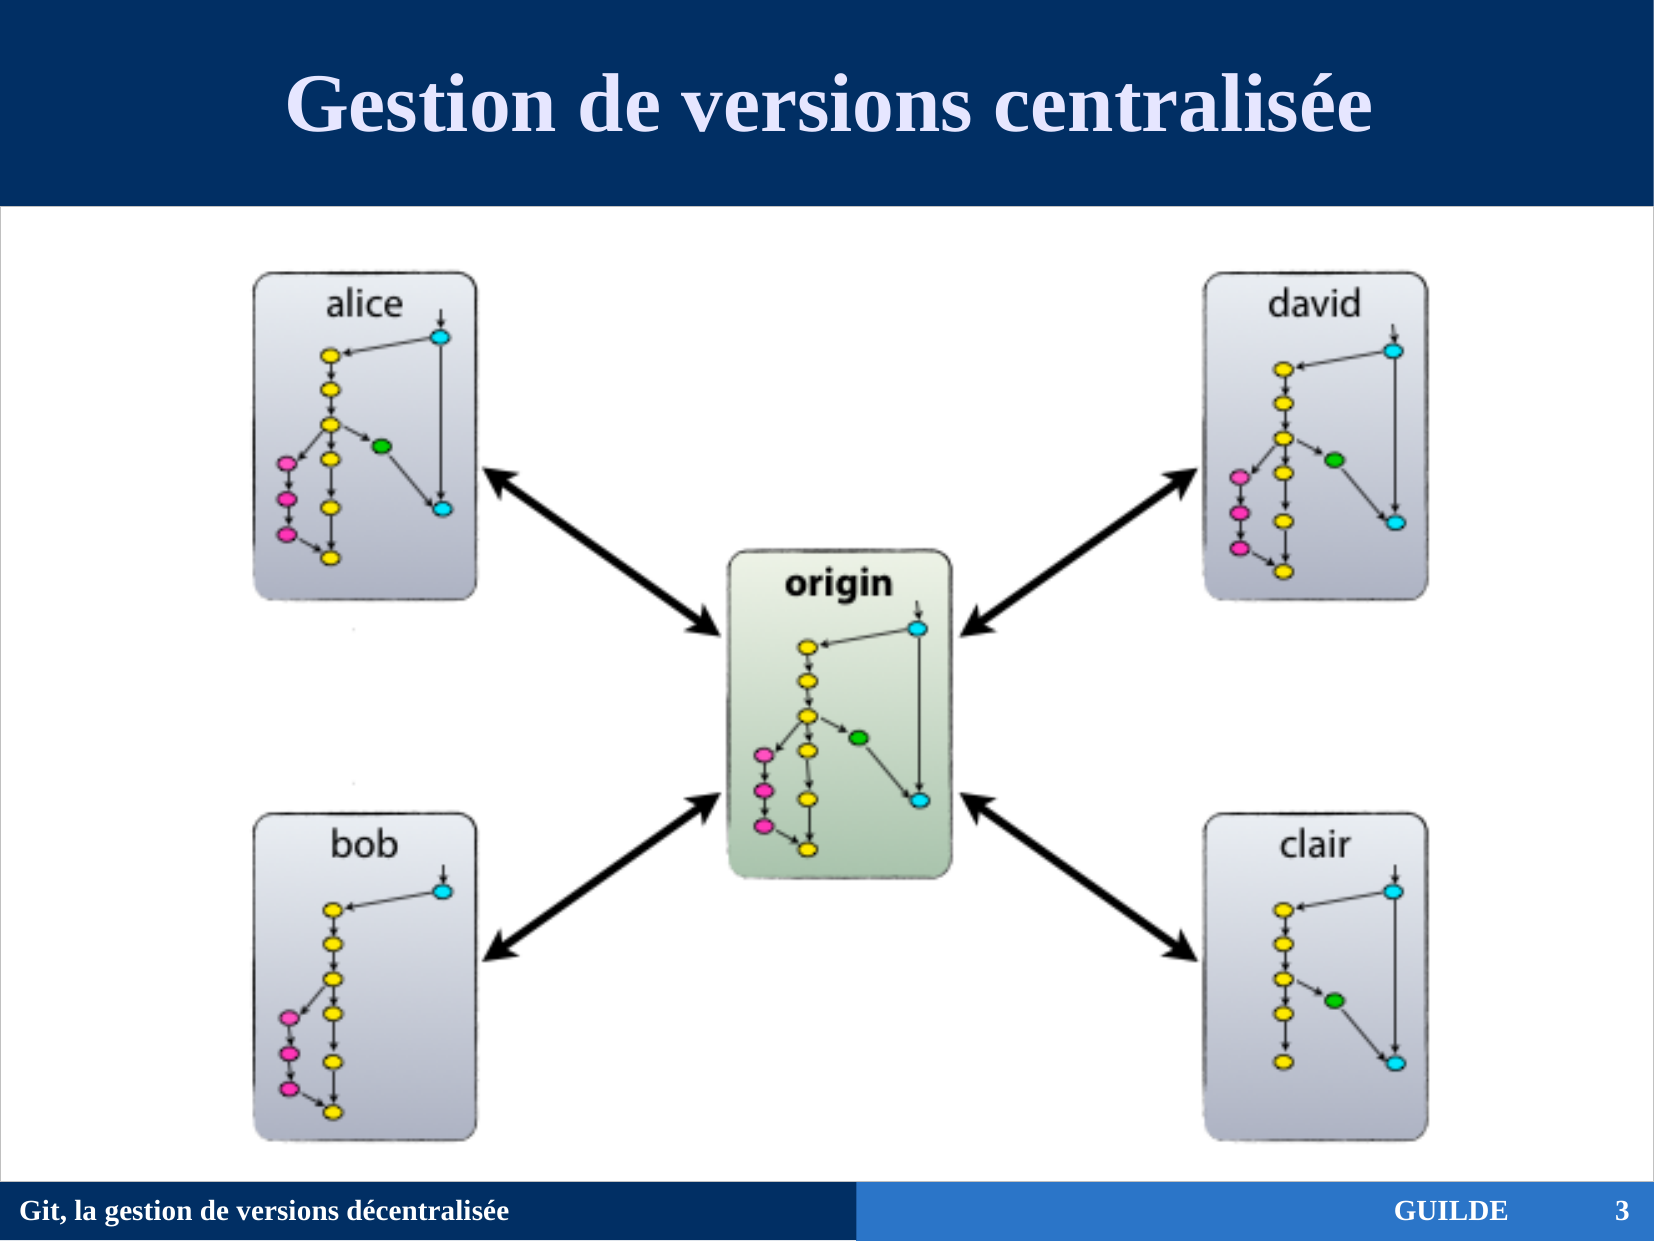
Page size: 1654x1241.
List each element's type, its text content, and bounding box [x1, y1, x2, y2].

title Gestion de versions centralisée [123, 0, 1536, 208]
picture [246, 265, 1437, 1152]
